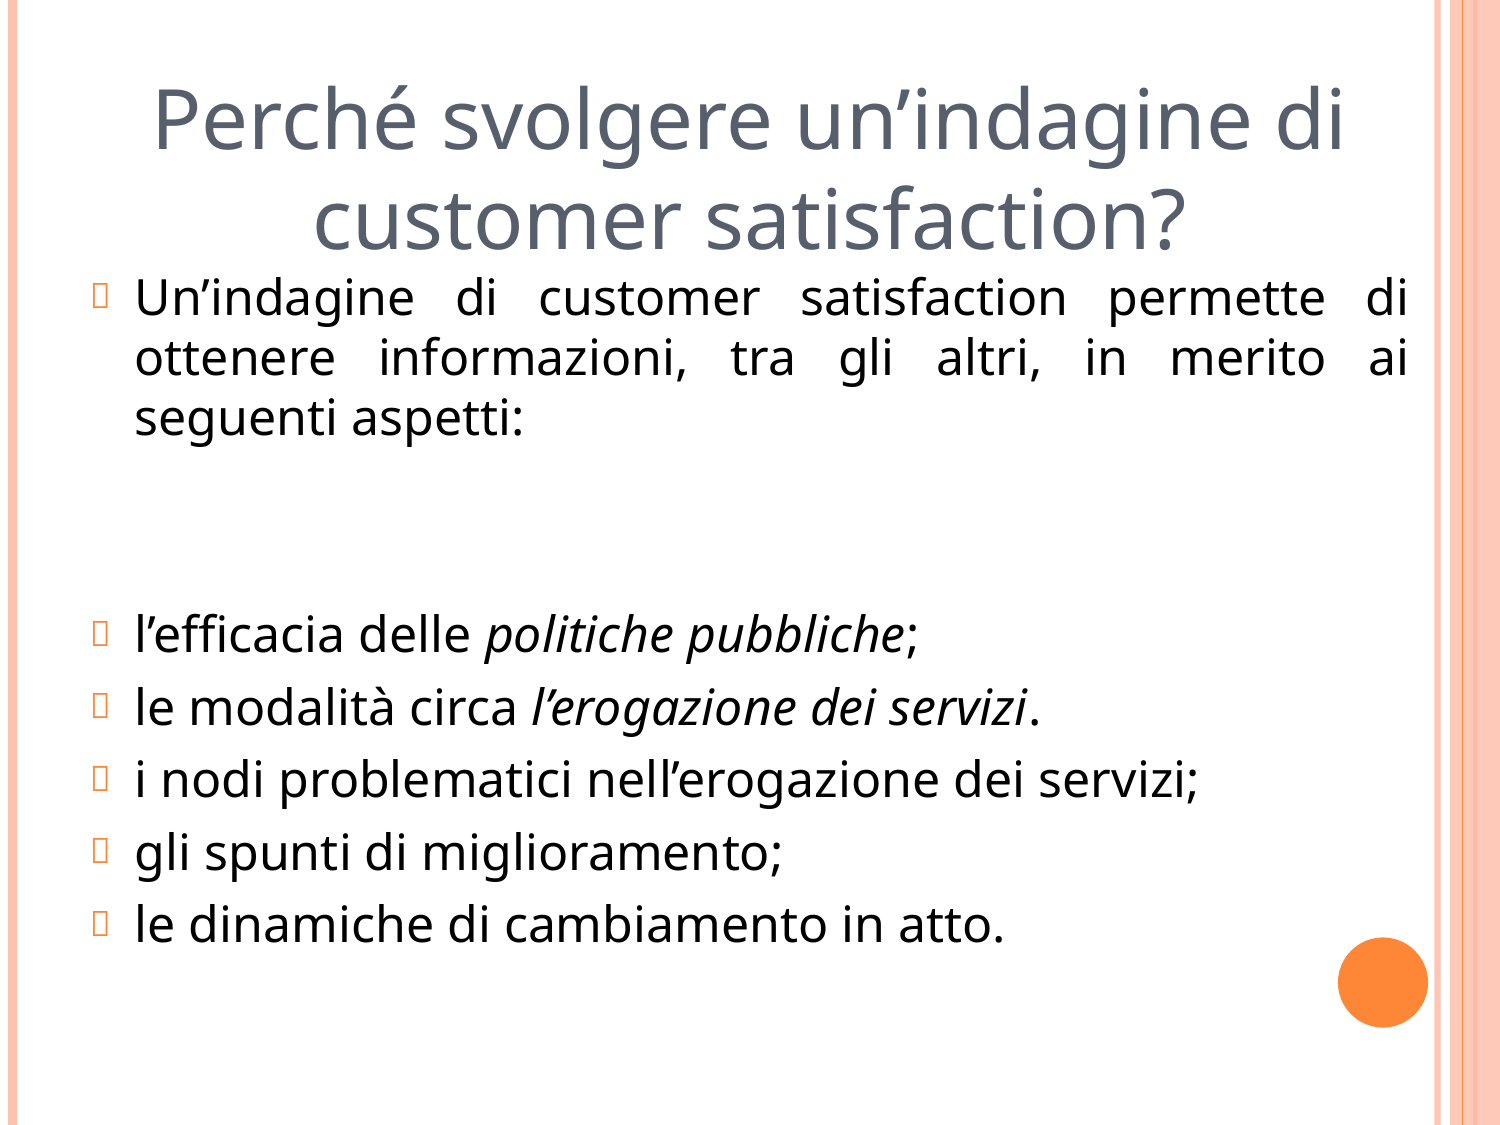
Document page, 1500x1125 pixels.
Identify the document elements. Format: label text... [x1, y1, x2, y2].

list Un’indagine di customer satisfaction permette di ottenere informazioni, tra gli altri, in merito ai seguenti aspetti: l’efficacia delle politiche pubbliche; le modalità circa l’erogazione dei servizi. i nodi problematici nell’erogazione dei servizi; gli spunti di miglioramento; le dinamiche di cambiamento in atto. [75, 257, 1425, 1038]
title Perché svolgere un’indagine di customer satisfaction? [75, 58, 1425, 247]
